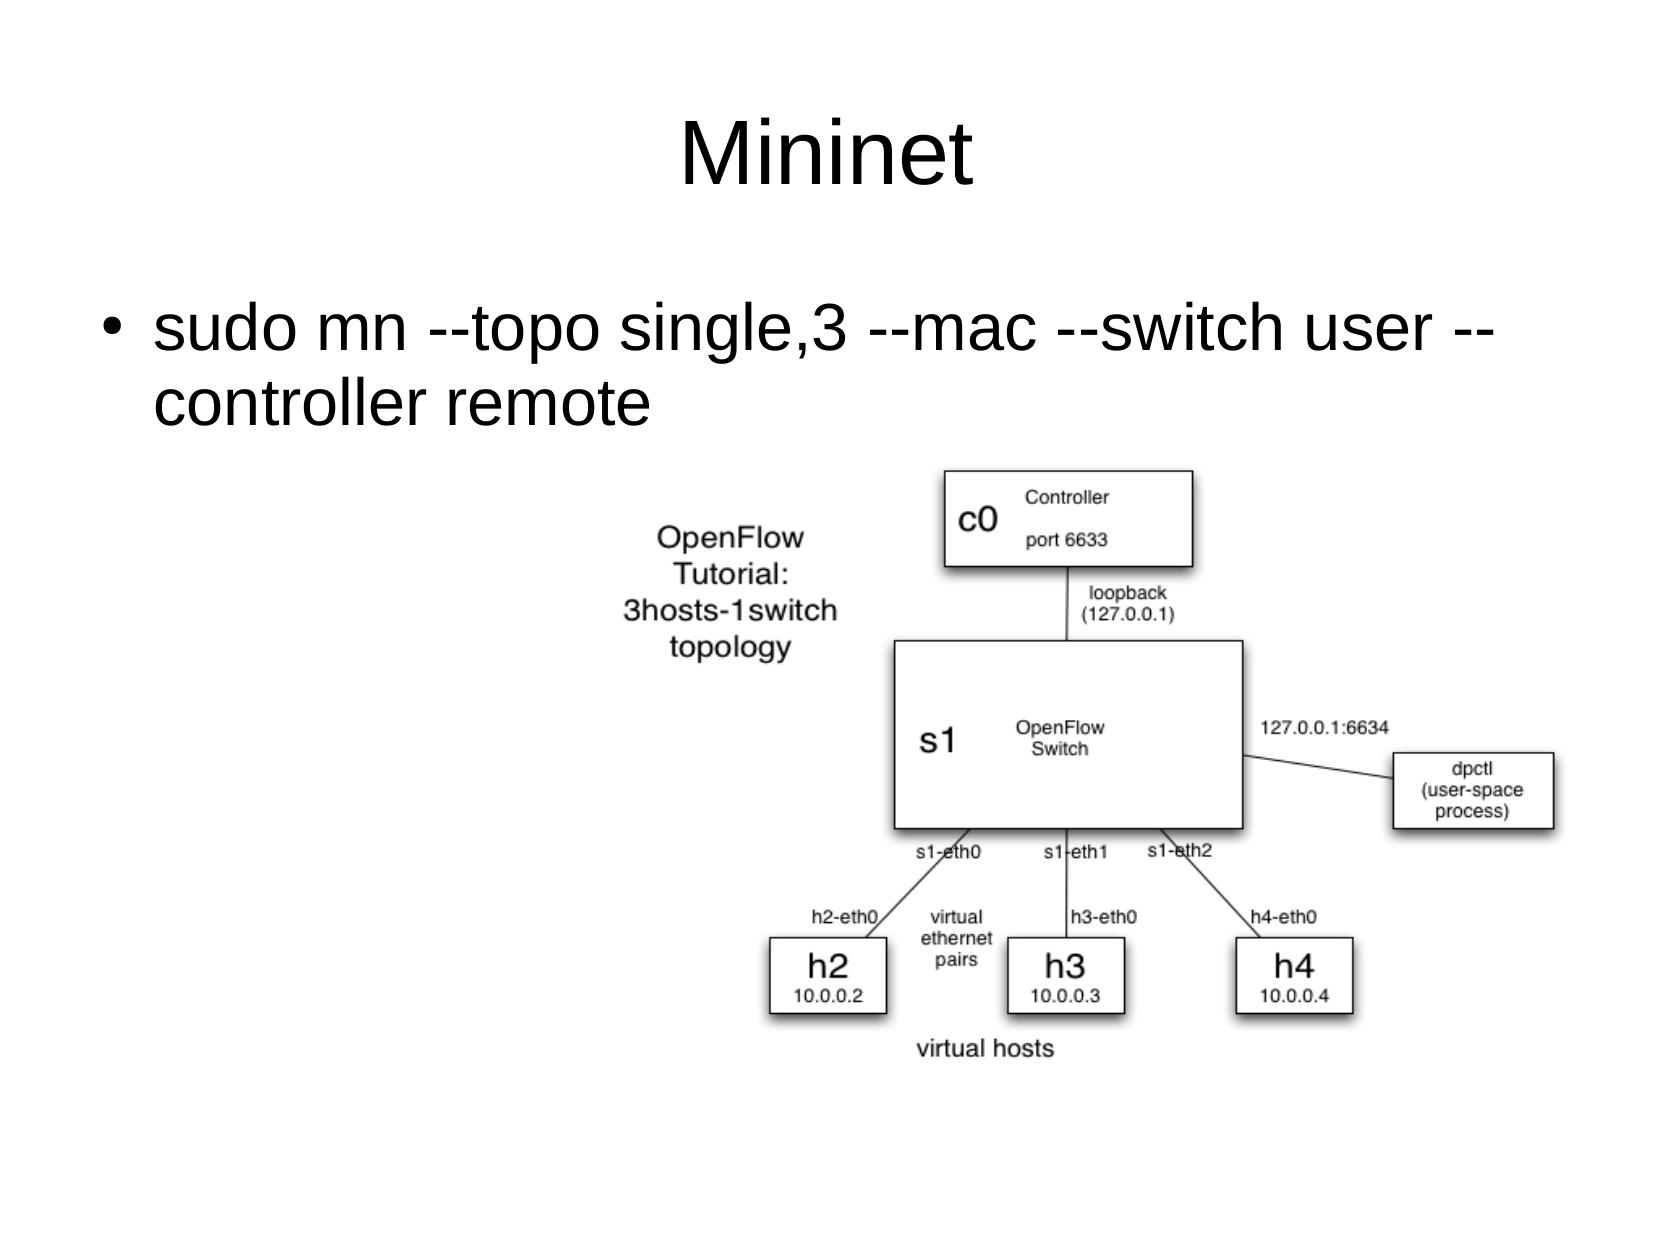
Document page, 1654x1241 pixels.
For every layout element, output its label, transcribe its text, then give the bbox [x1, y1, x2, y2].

title Mininet [82, 49, 1571, 257]
picture [614, 460, 1571, 1063]
list sudo mn --topo single,3 --mac --switch user --controller remote [82, 290, 1571, 1134]
